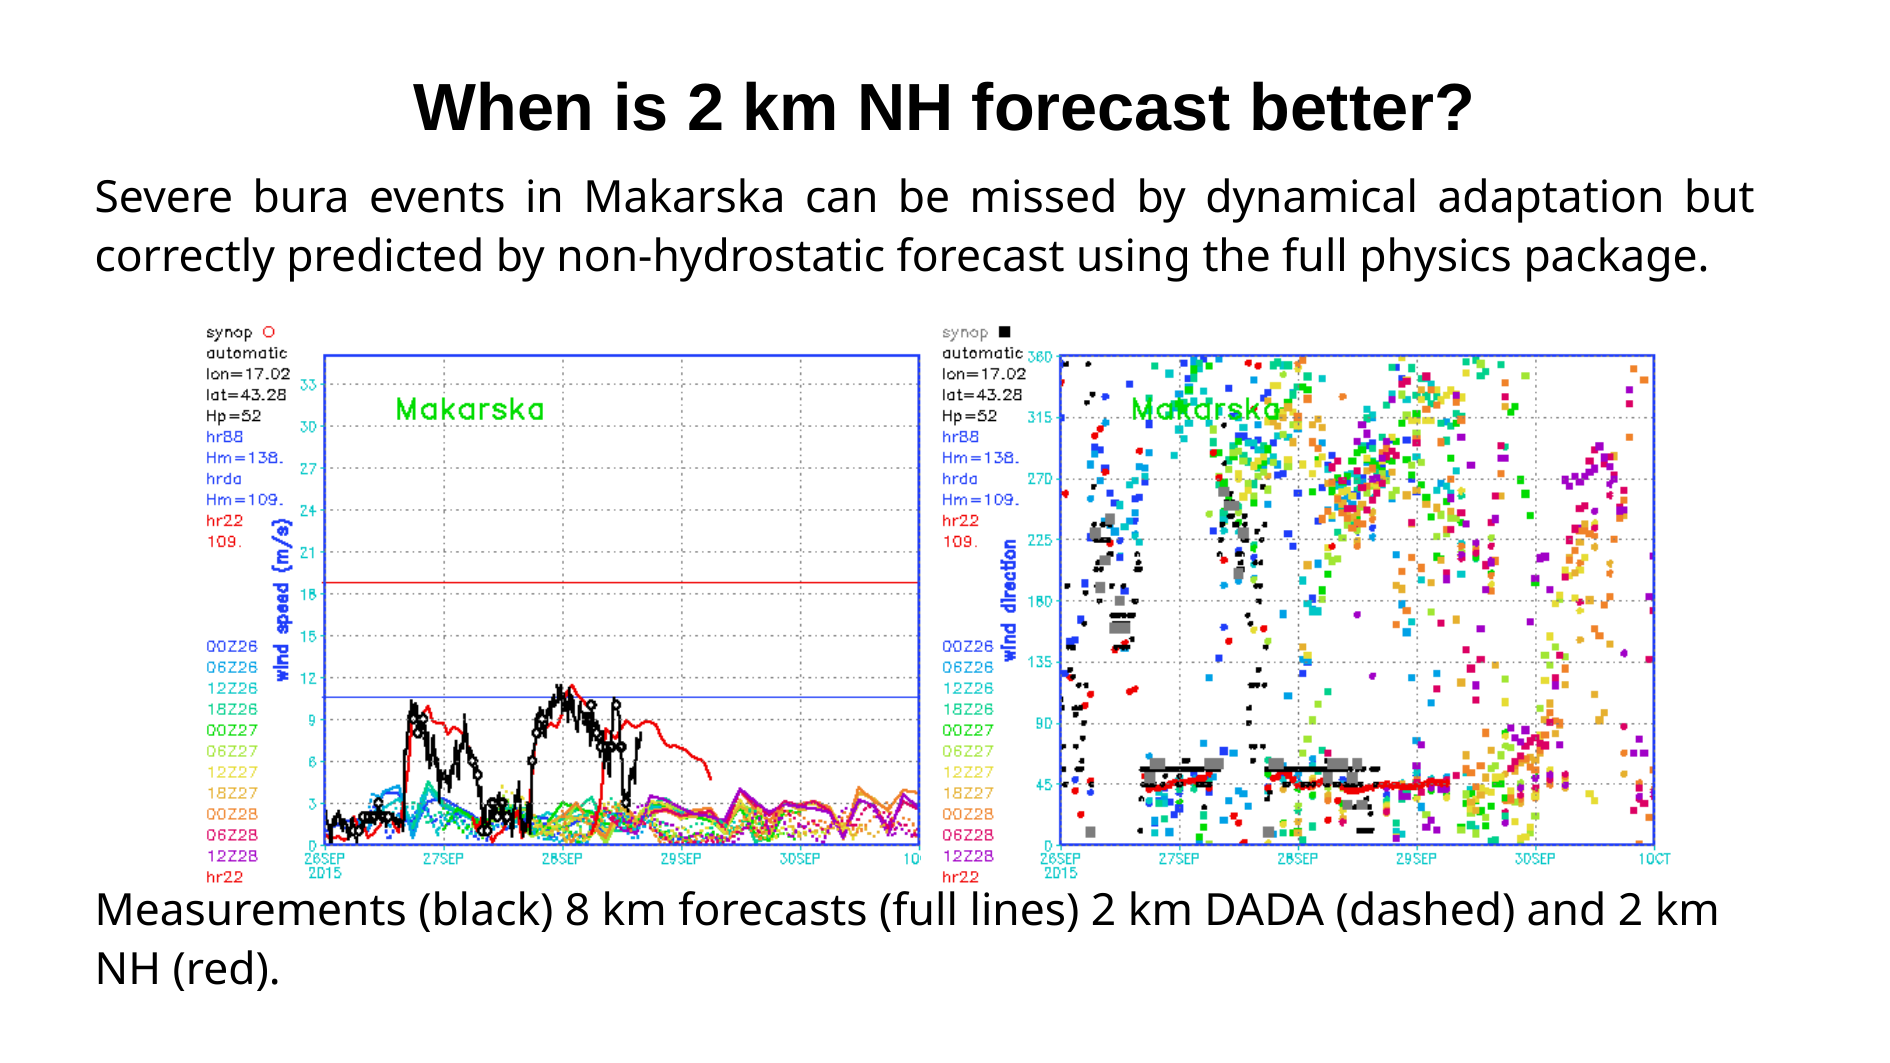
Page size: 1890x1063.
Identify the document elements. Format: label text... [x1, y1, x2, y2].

title When is 2 km NH forecast better? [94, 42, 1796, 178]
list Severe bura events in Makarska can be missed by dynamical adaptation but correctly predicted by non-hydrostatic forecast using the full physics package. Measurements (black) 8 km forecasts (full lines) 2 km DADA (dashed) and 2 km NH (red). [94, 165, 1758, 1004]
